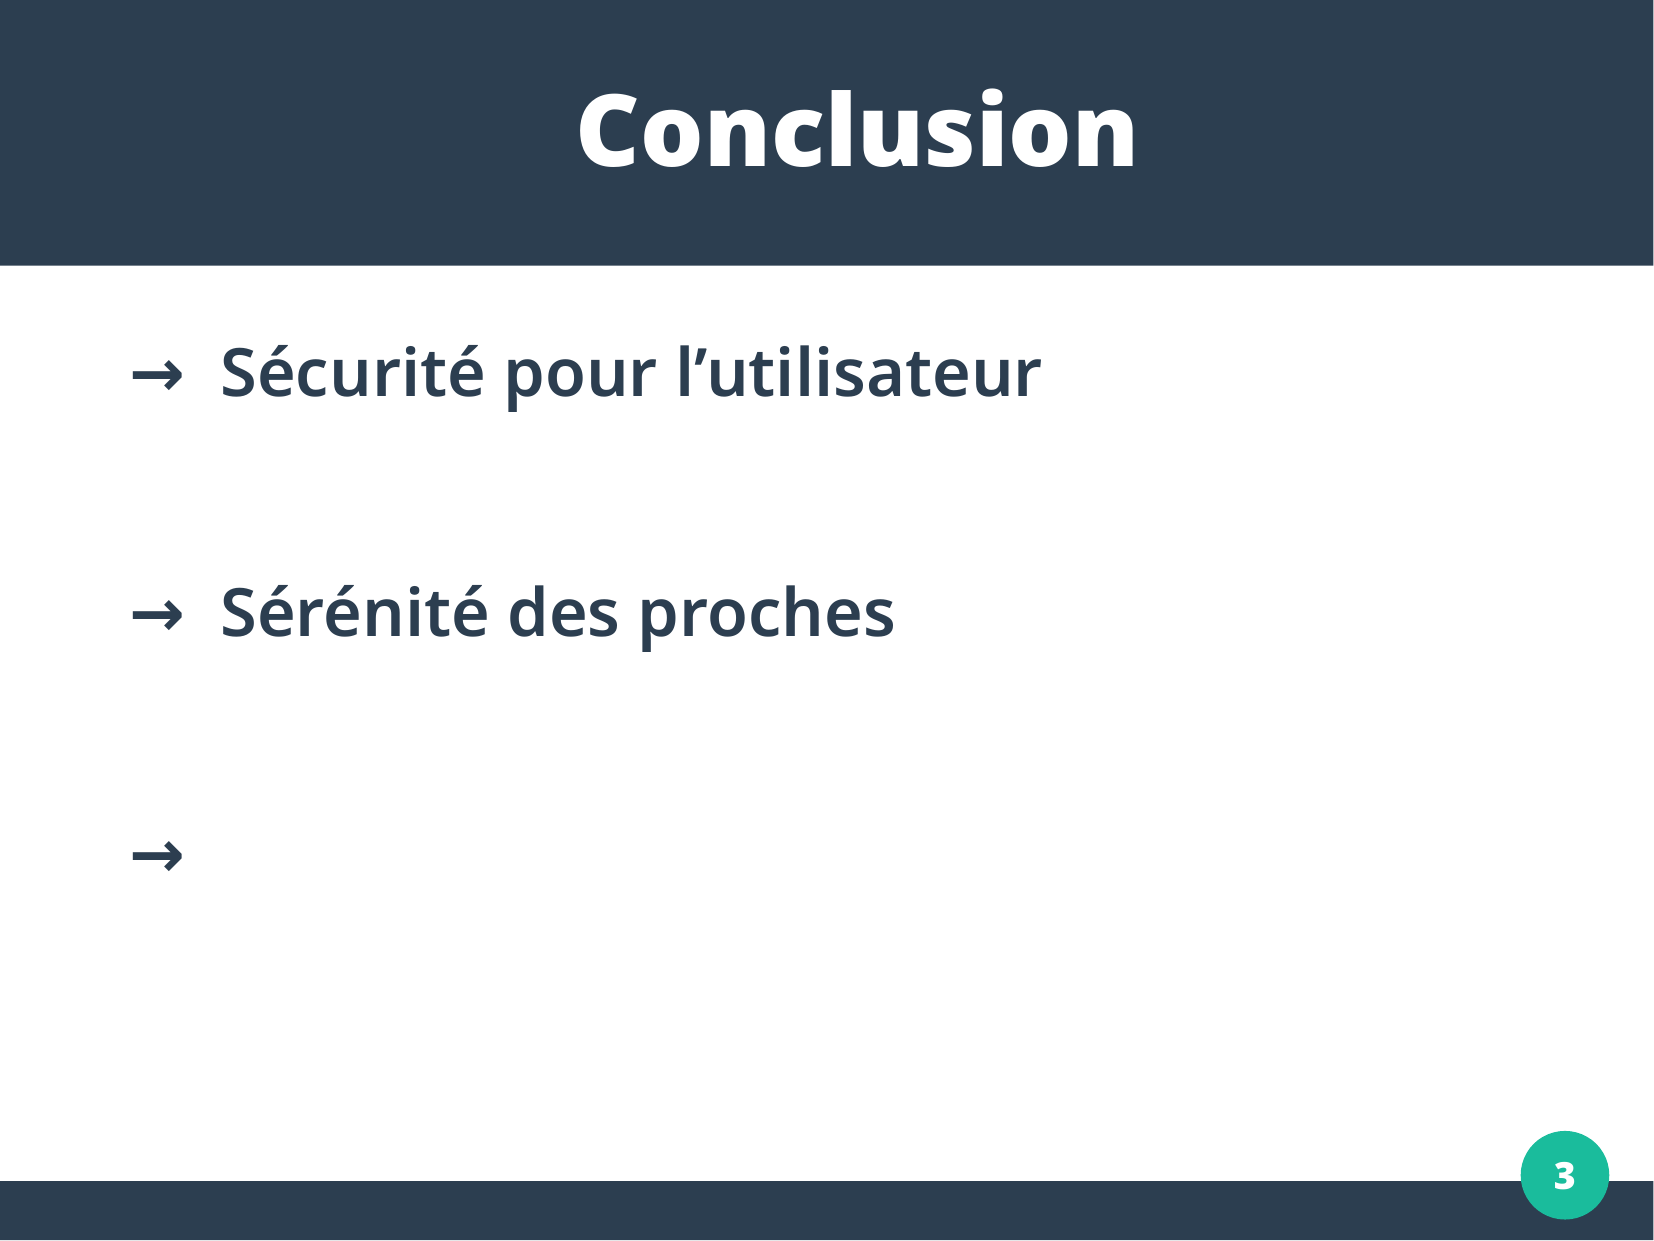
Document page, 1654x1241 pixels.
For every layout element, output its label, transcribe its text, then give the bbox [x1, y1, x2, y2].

title Conclusion [59, 49, 1595, 207]
list → Sécurité pour l’utilisateur → Sérénité des proches → [59, 324, 1595, 1152]
